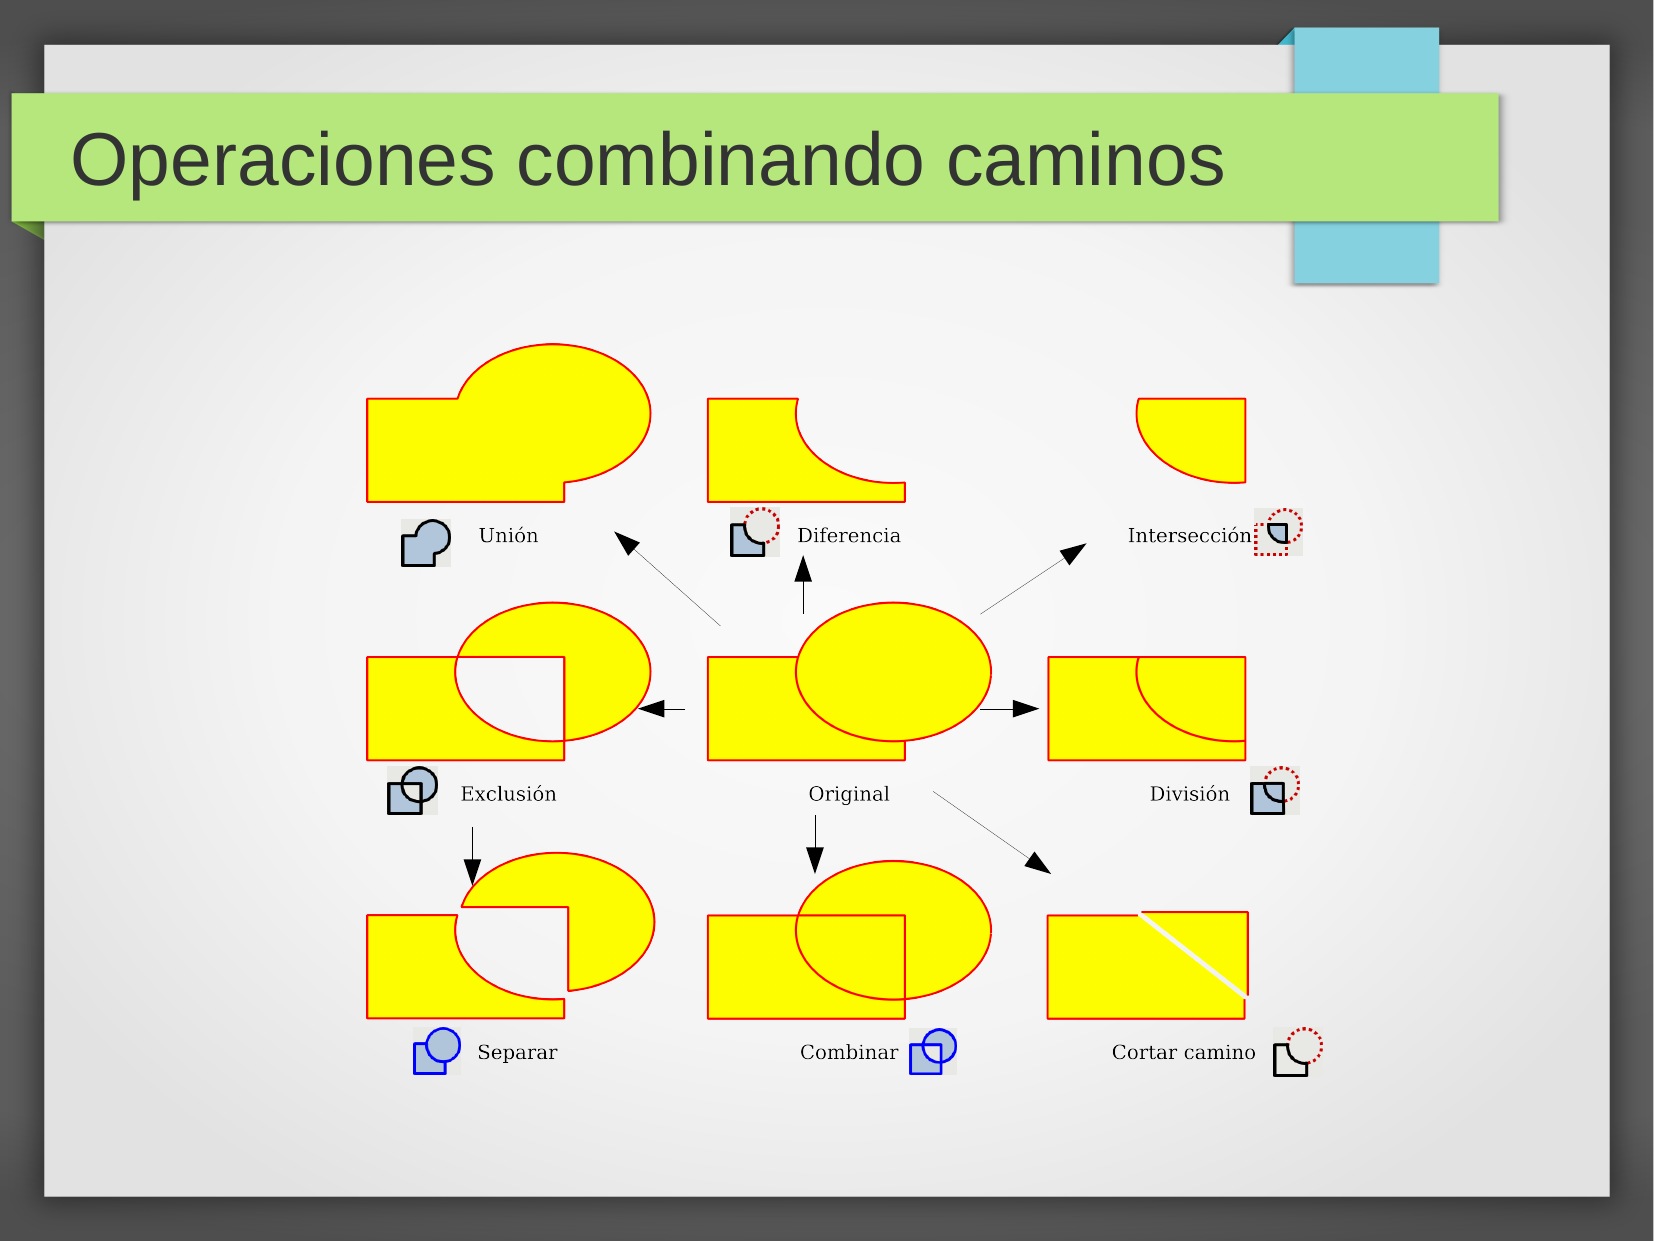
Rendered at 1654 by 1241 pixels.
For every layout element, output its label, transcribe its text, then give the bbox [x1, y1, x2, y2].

picture [0, 0, 1654, 1241]
title Operaciones combinando caminos [70, 106, 1229, 213]
